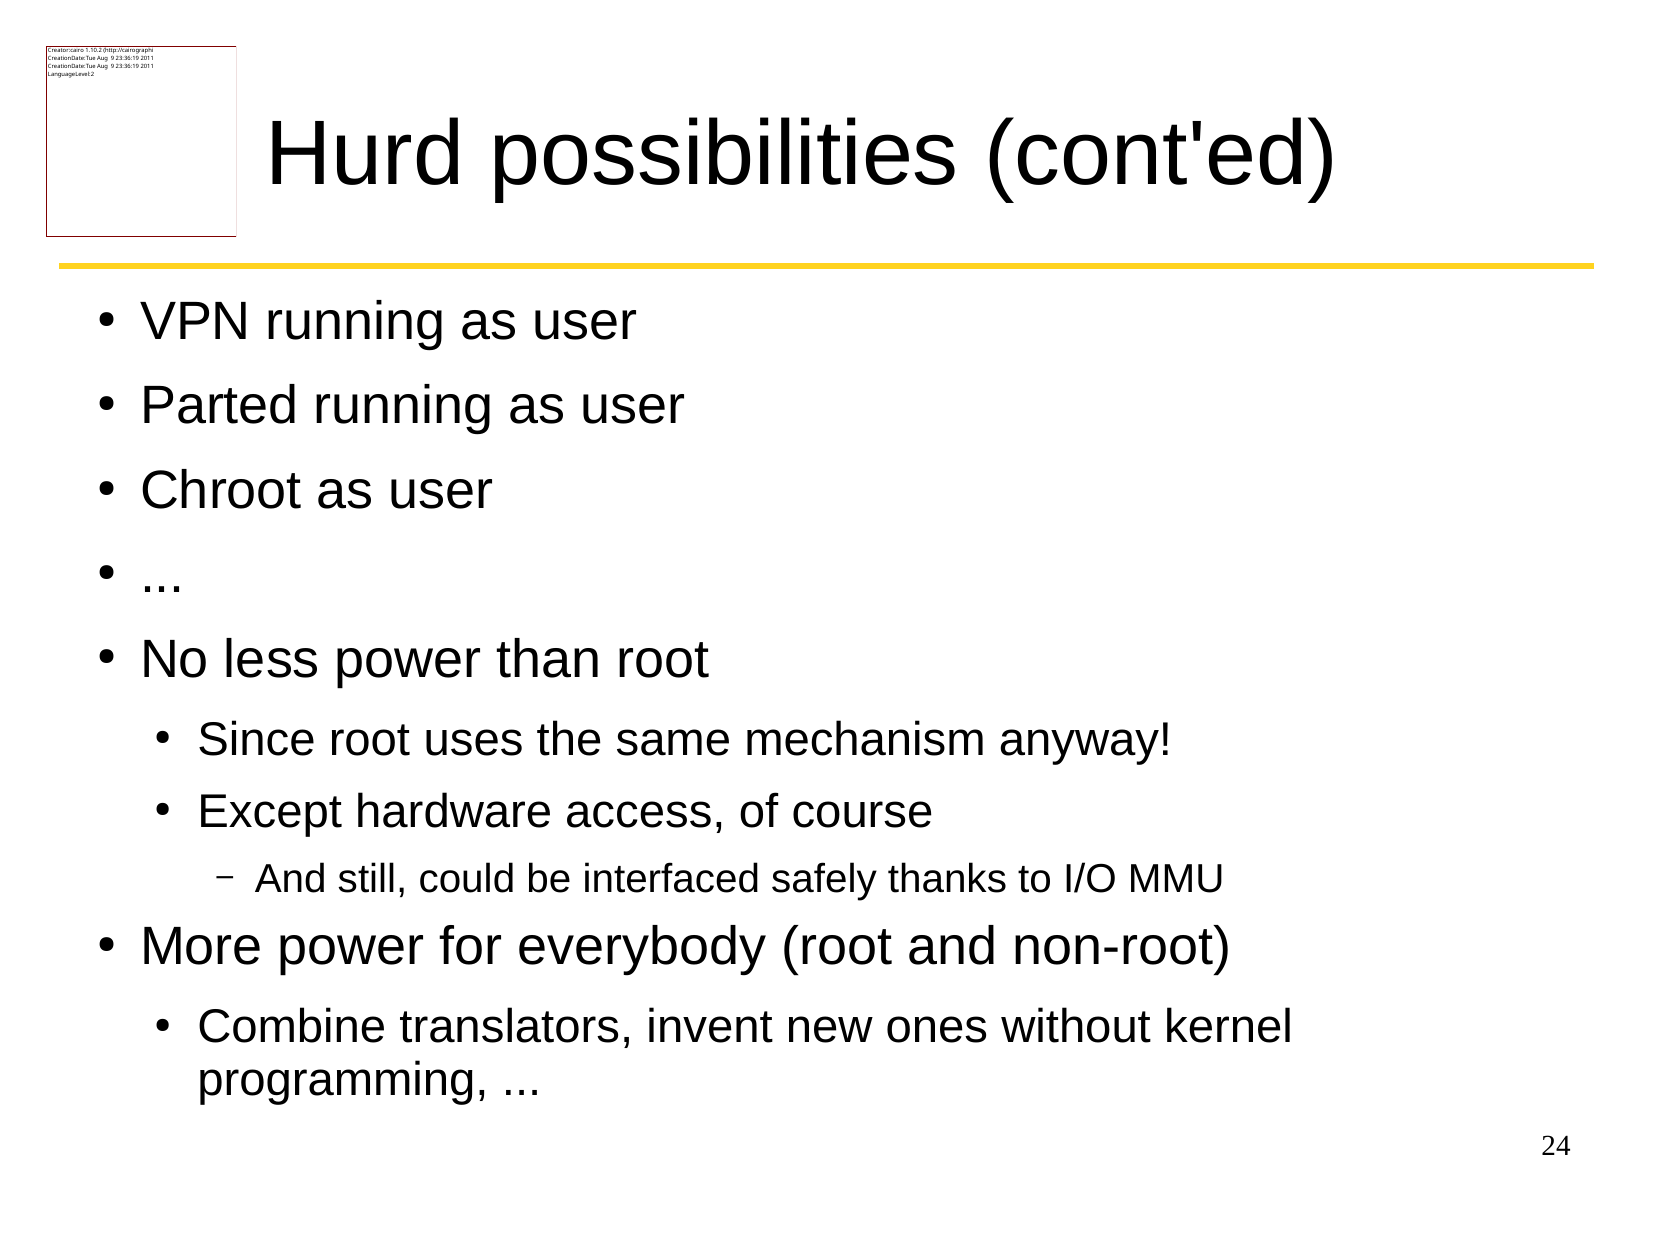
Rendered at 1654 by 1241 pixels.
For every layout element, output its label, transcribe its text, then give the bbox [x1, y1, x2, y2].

title Hurd possibilities (cont'ed) [265, 49, 1571, 257]
list VPN running as user Parted running as user Chroot as user ... No less power than root Since root uses the same mechanism anyway! Except hardware access, of course And still, could be interfaced safely thanks to I/O MMU More power for everybody (root and non-root) Combine translators, invent new ones without kernel programming, ... [82, 290, 1571, 1109]
